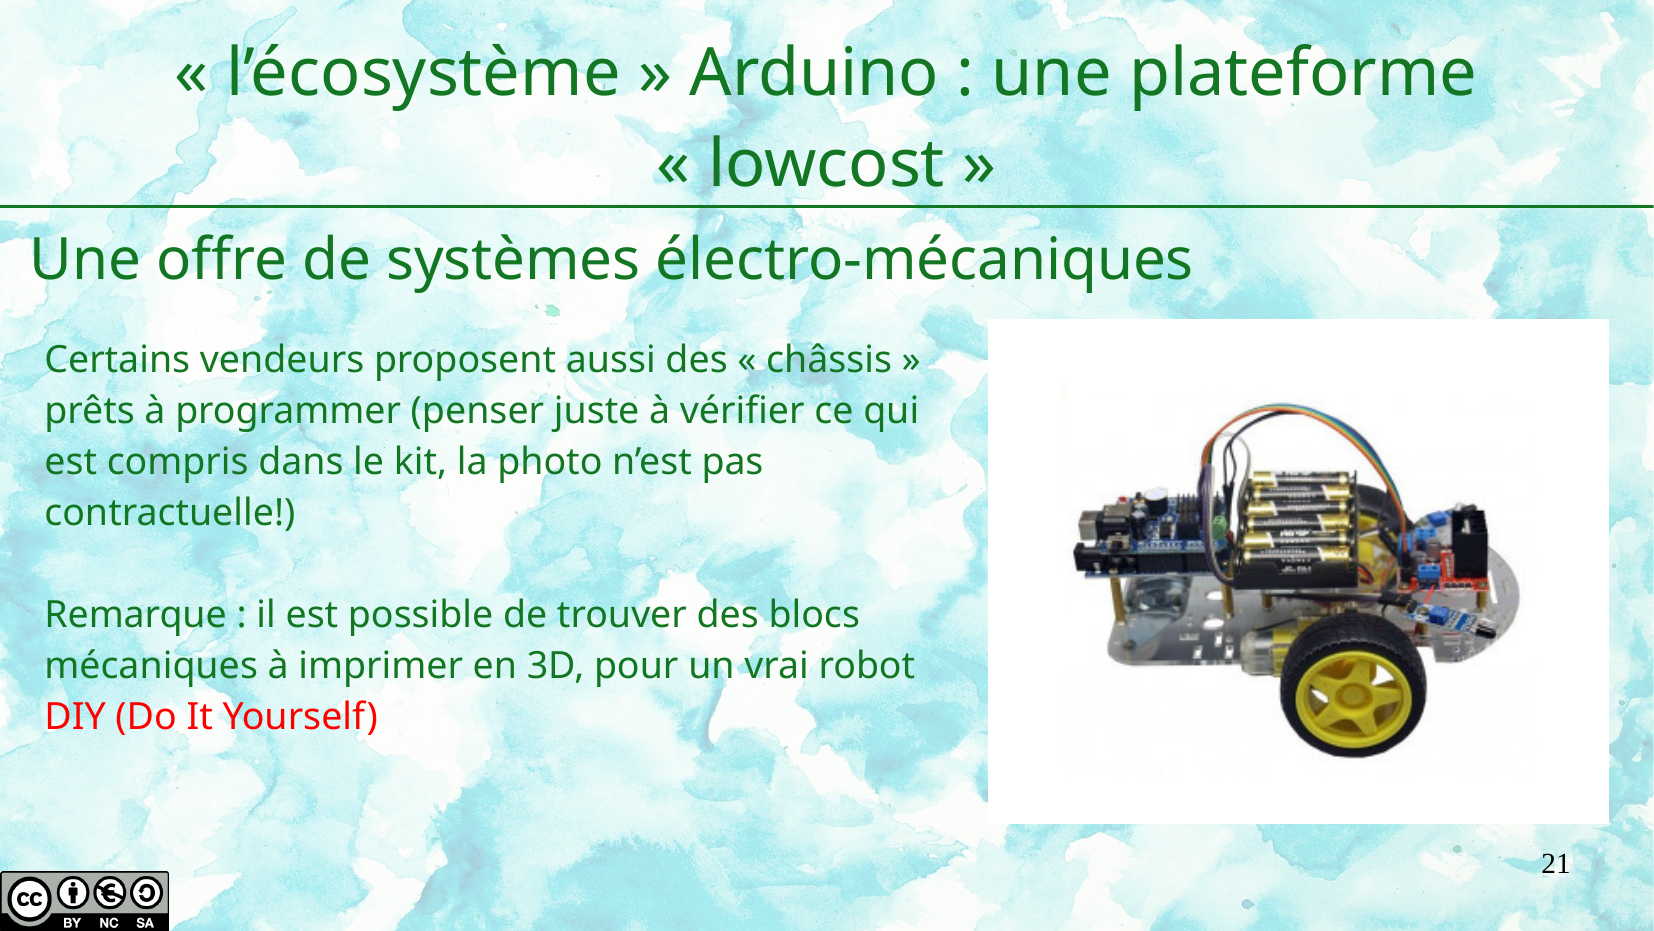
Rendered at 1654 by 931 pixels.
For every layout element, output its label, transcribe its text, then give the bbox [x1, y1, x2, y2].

title « l’écosystème » Arduino : une plateforme « lowcost » [82, 23, 1571, 206]
text_box Certains vendeurs proposent aussi des « châssis » prêts à programmer (penser juste à vérifier ce qui est compris dans le kit, la photo n’est pas contractuelle!) Remarque : il est possible de trouver des blocs mécaniques à imprimer en 3D, pour un vrai robot DIY (Do It Yourself) [29, 324, 945, 827]
picture [0, 871, 169, 931]
picture [988, 319, 1609, 825]
list Une offre de systèmes électro-mécaniques [29, 217, 1300, 325]
